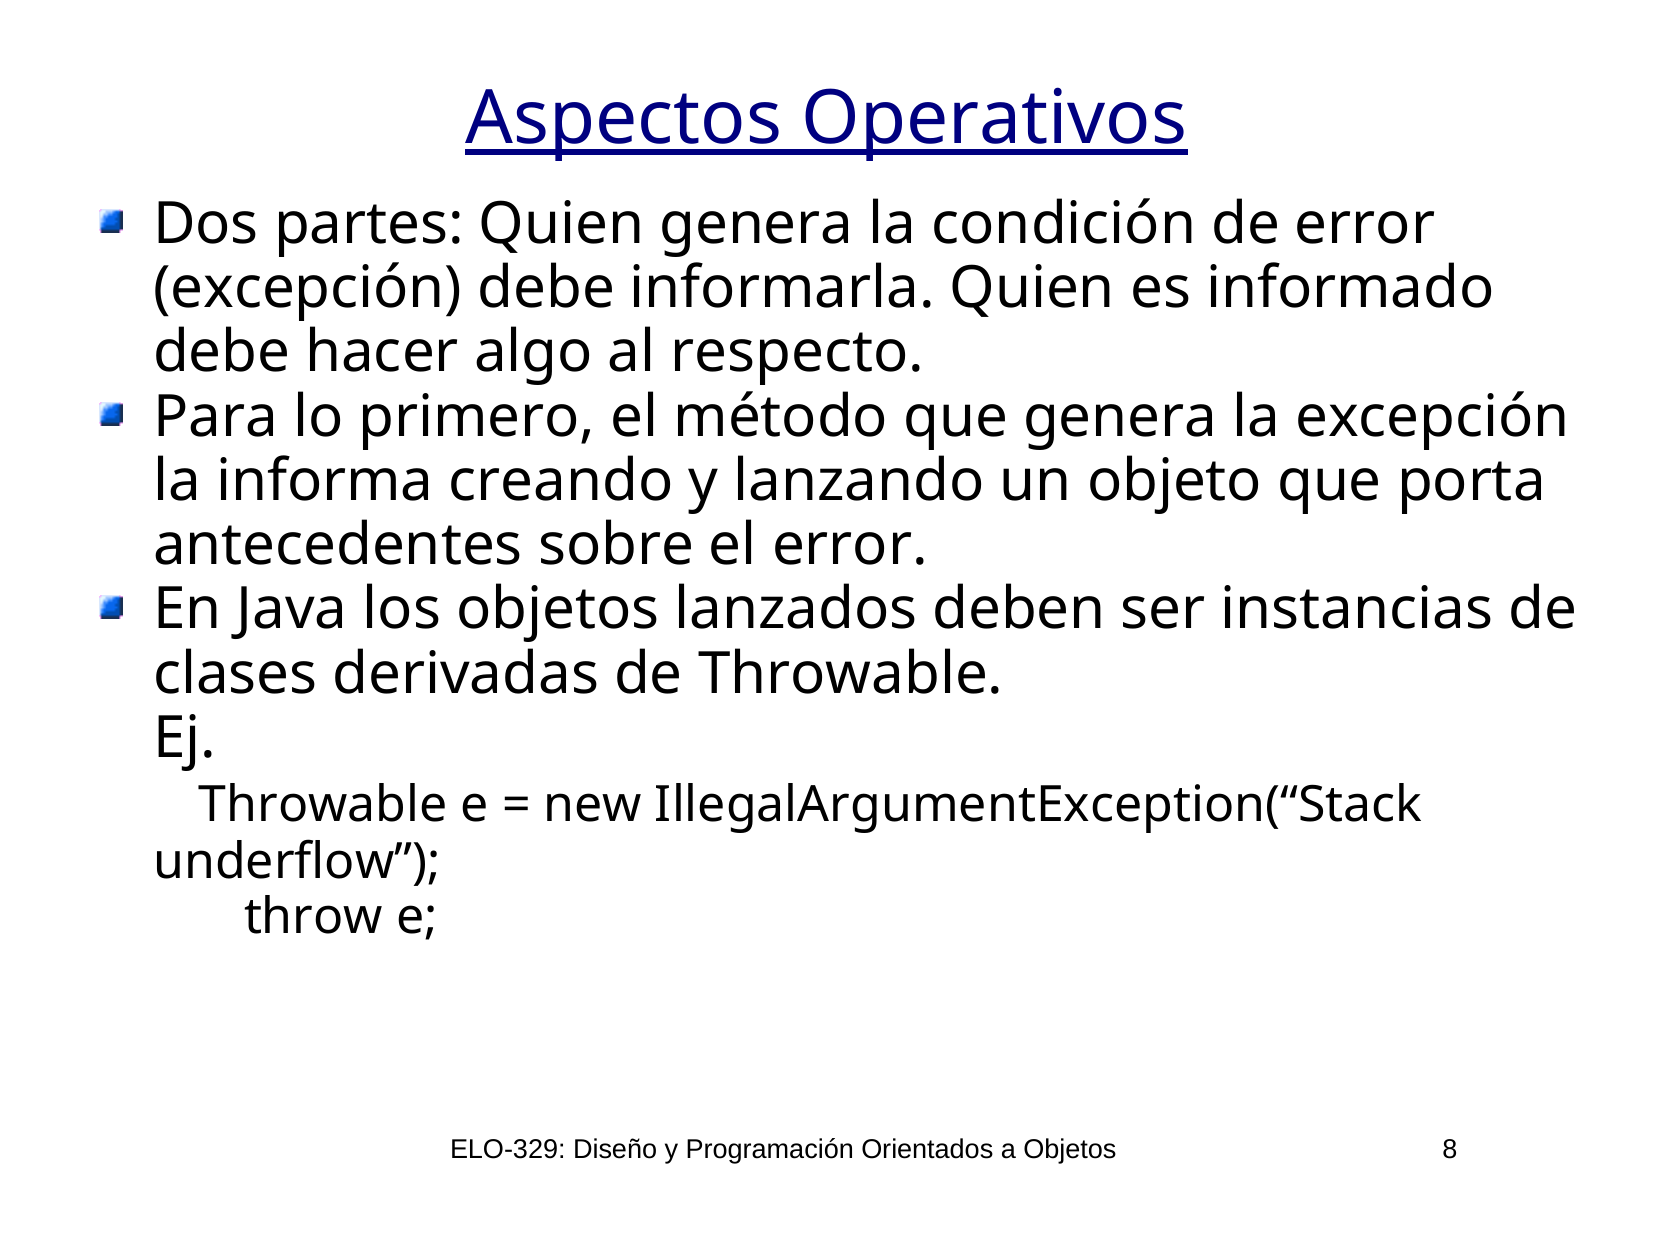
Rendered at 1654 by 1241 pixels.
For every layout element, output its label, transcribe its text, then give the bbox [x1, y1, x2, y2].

list Dos partes: Quien genera la condición de error (excepción) debe informarla. Quien es informado debe hacer algo al respecto. Para lo primero, el método que genera la excepción la informa creando y lanzando un objeto que porta antecedentes sobre el error. En Java los objetos lanzados deben ser instancias de clases derivadas de Throwable. Ej. Throwable e = new IllegalArgumentException(“Stack underflow”); throw e; [82, 187, 1628, 1124]
title Aspectos Operativos [82, 74, 1571, 158]
